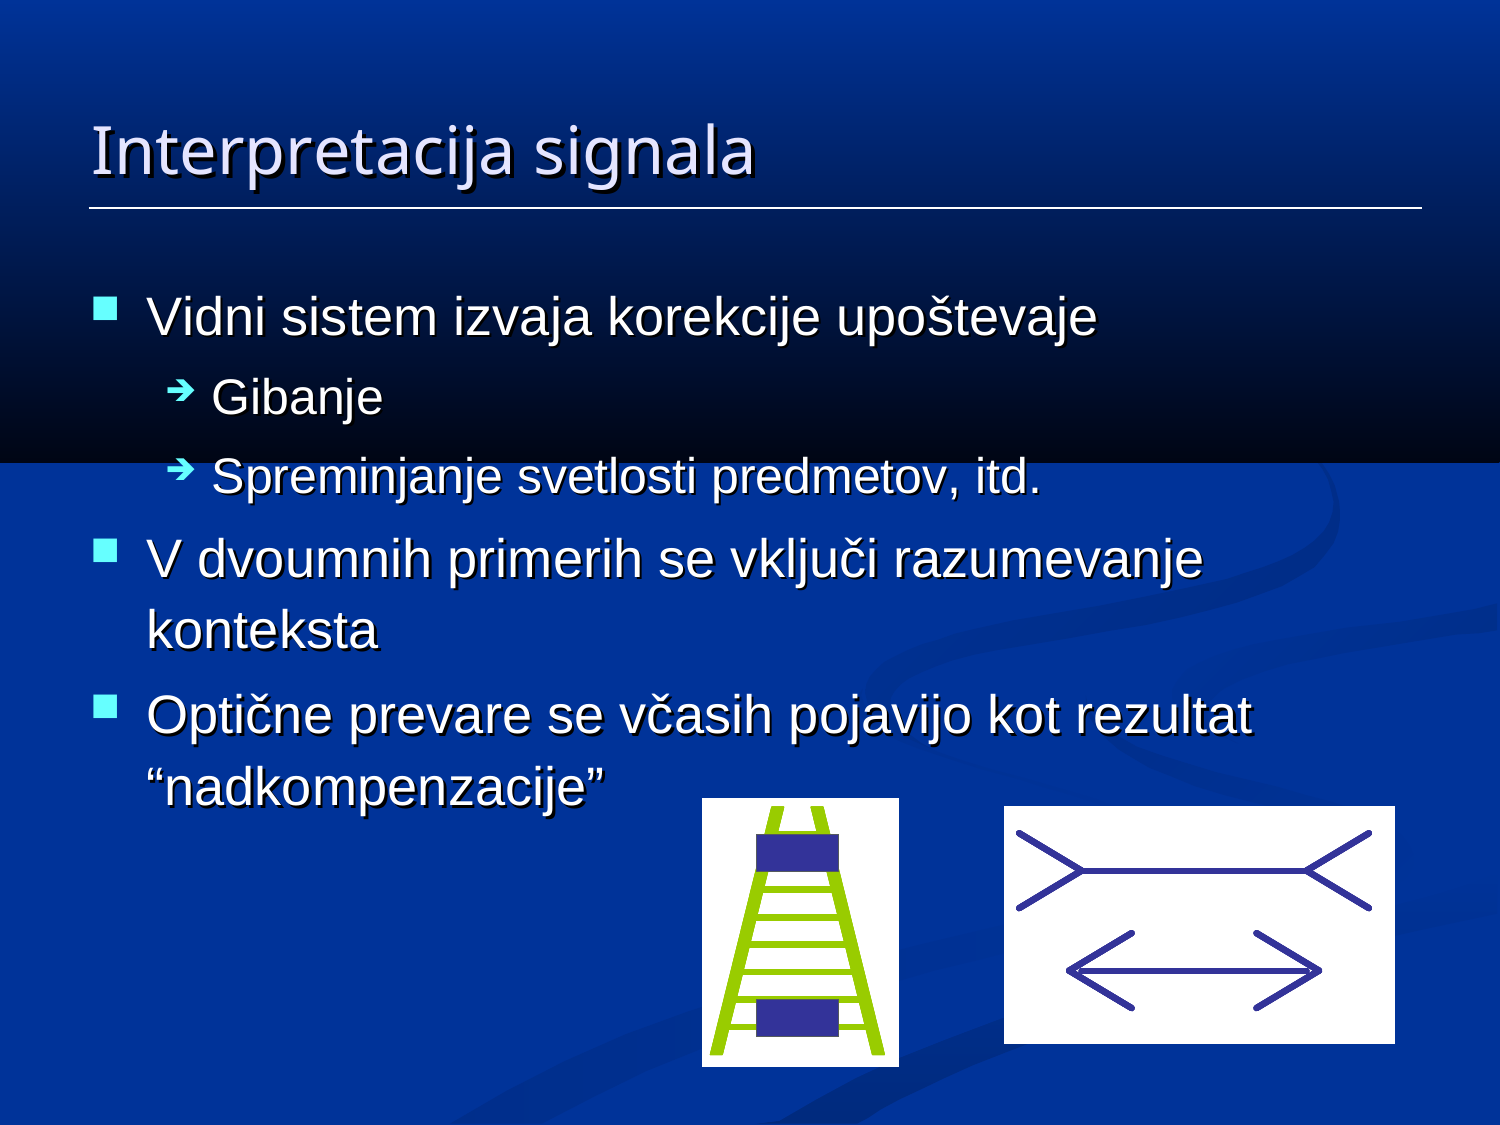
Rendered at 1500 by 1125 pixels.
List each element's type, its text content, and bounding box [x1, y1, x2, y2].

list Vidni sistem izvaja korekcije upoštevaje Gibanje Spreminjanje svetlosti predmetov, itd. V dvoumnih primerih se vključi razumevanje konteksta Optične prevare se včasih pojavijo kot rezultat “nadkompenzacije” [75, 267, 1426, 1024]
text_box Interpretacija signala [76, 54, 1352, 242]
picture [709, 806, 888, 1057]
text_box [1004, 806, 1395, 1043]
text_box [702, 798, 899, 1067]
picture [1016, 830, 1375, 1014]
